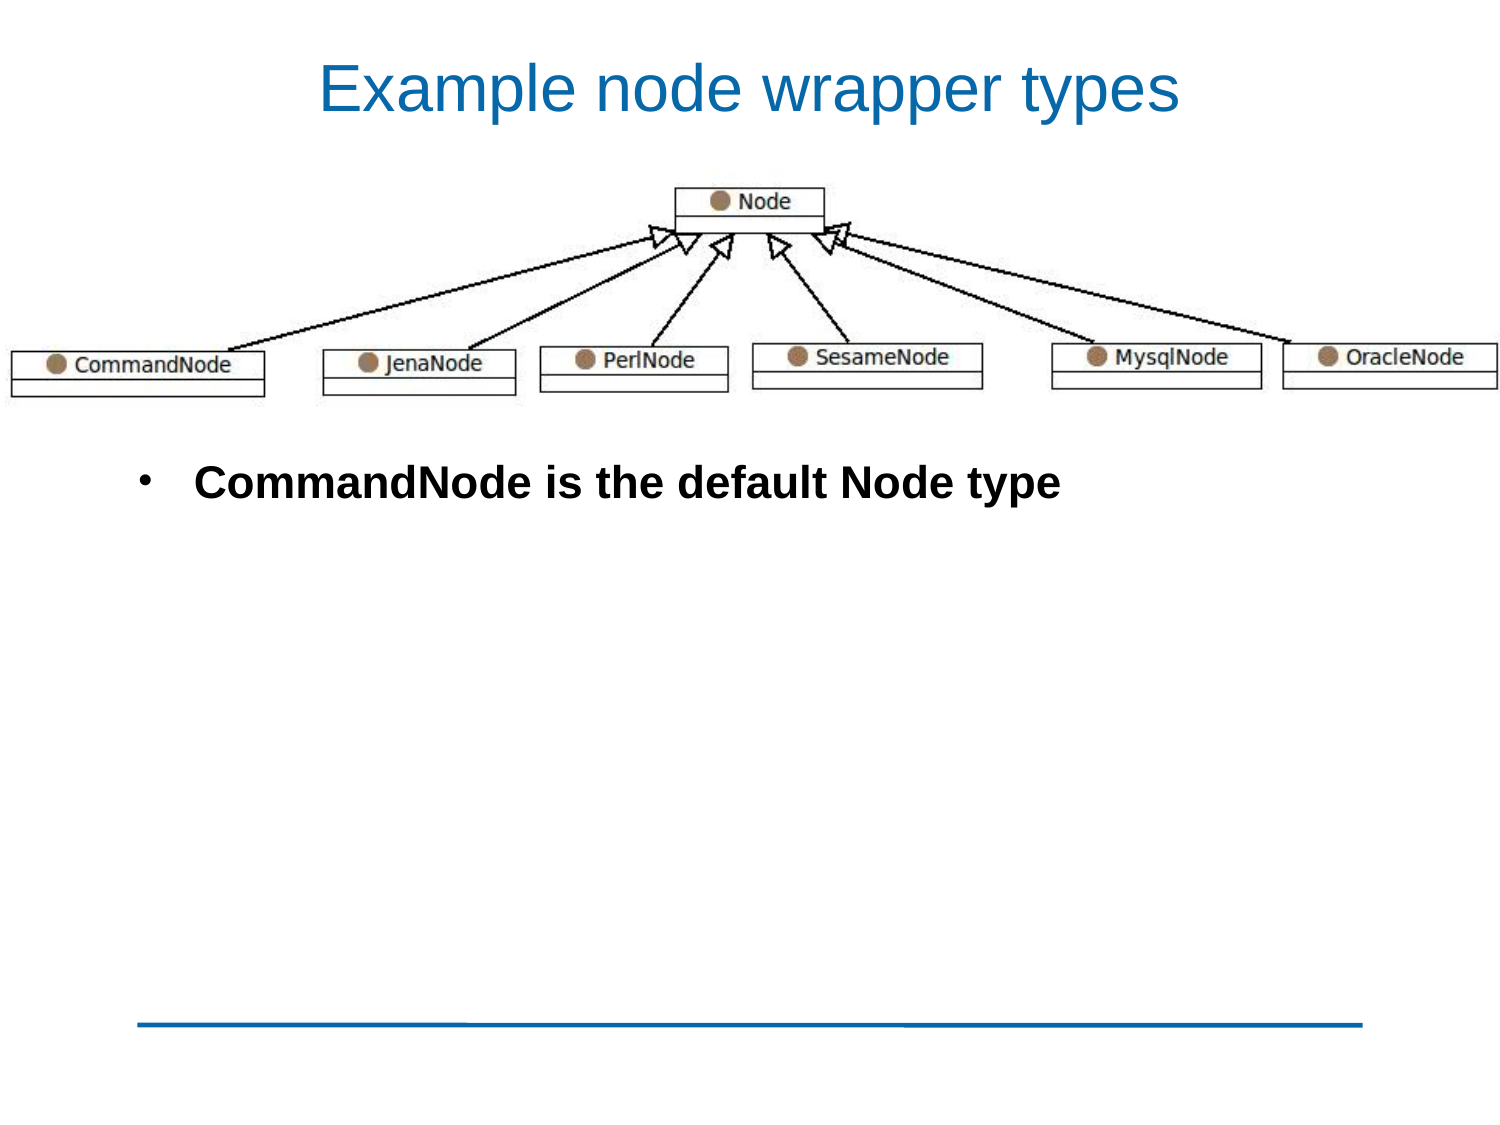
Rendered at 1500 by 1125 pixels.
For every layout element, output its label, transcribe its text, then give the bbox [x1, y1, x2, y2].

picture [5, 169, 1500, 408]
title Example node wrapper types [0, 6, 1500, 149]
list CommandNode is the default Node type [115, 435, 1387, 1005]
